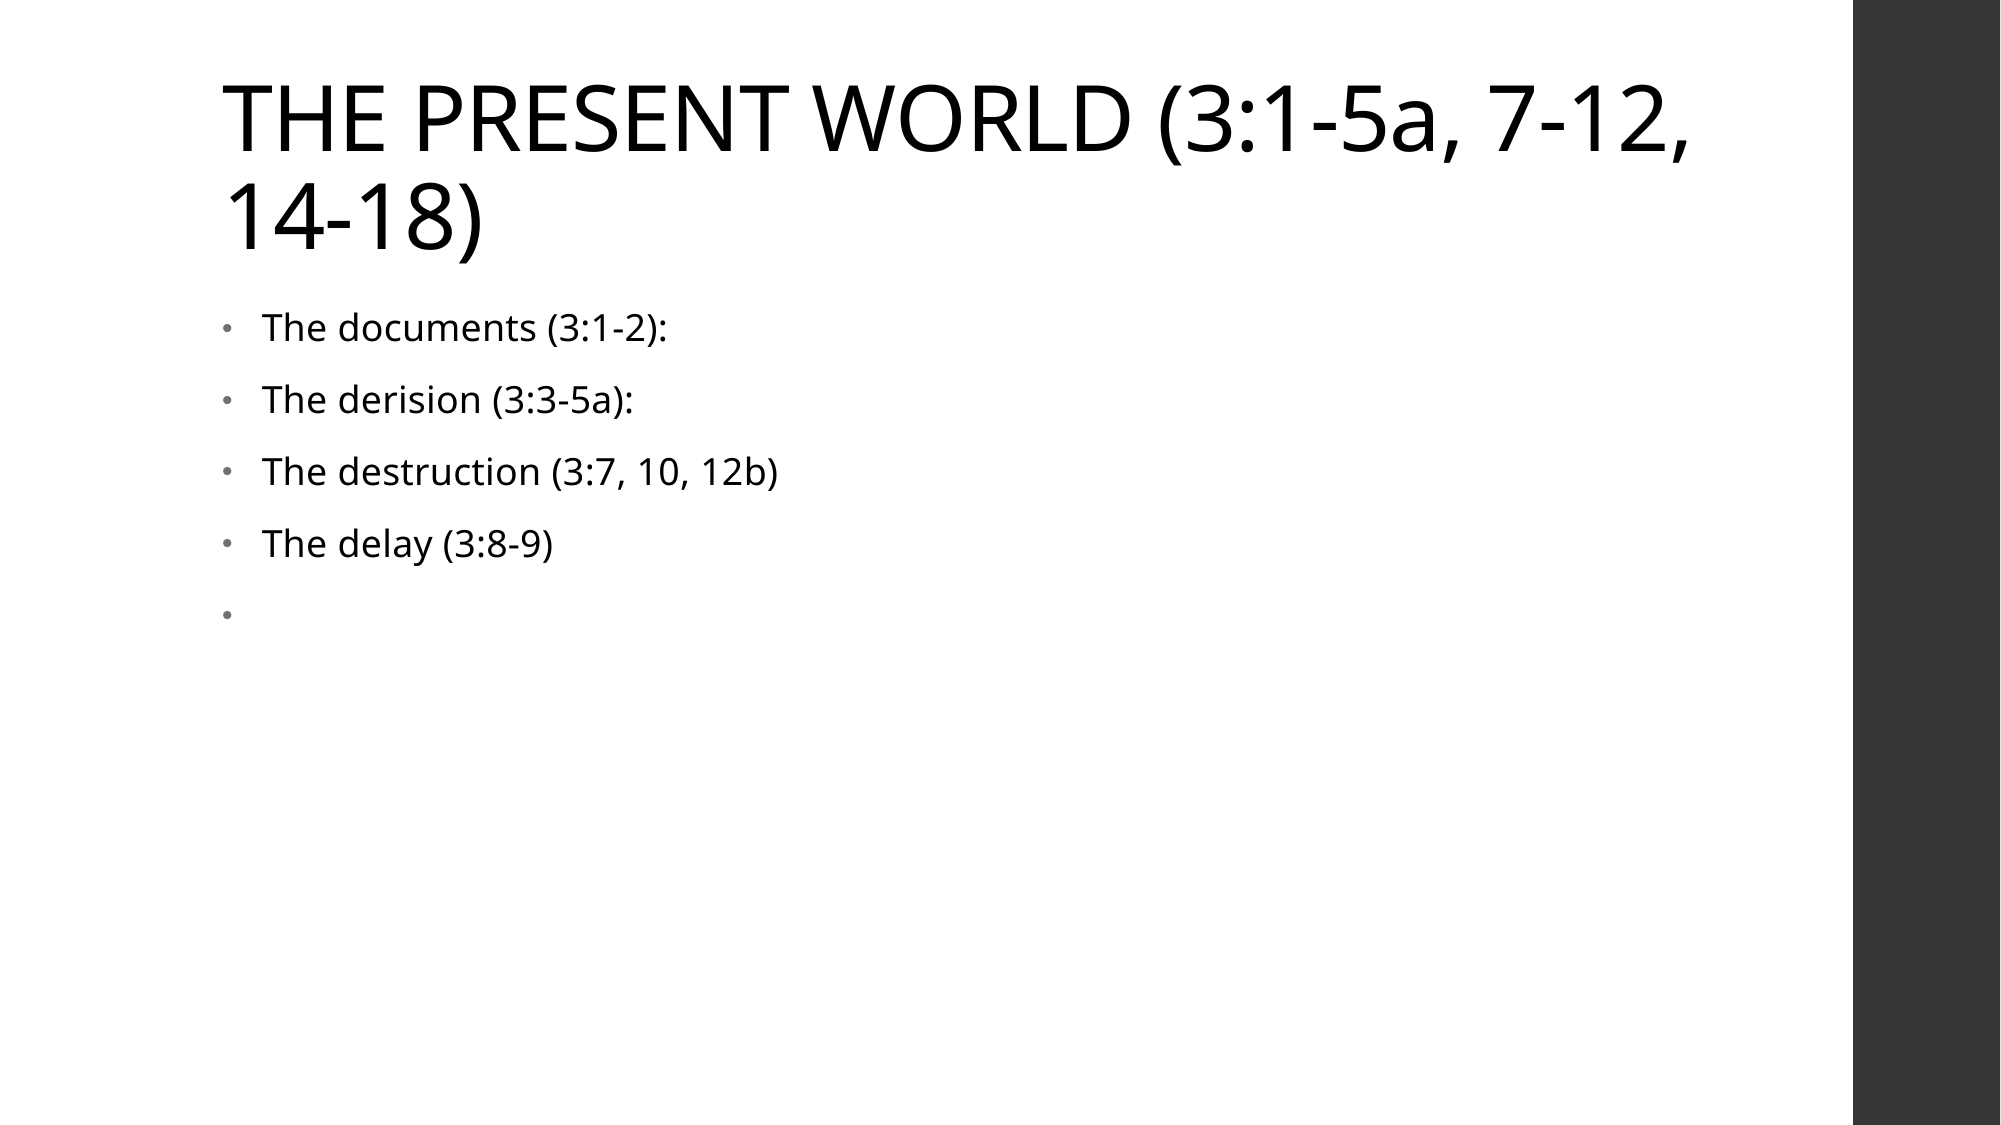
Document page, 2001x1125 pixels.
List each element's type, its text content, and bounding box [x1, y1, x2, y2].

list The documents (3:1-2): The derision (3:3-5a): The destruction (3:7, 10, 12b) The delay (3:8-9) [206, 299, 1617, 1014]
title THE PRESENT WORLD (3:1-5a, 7-12, 14-18) [206, 60, 1797, 278]
